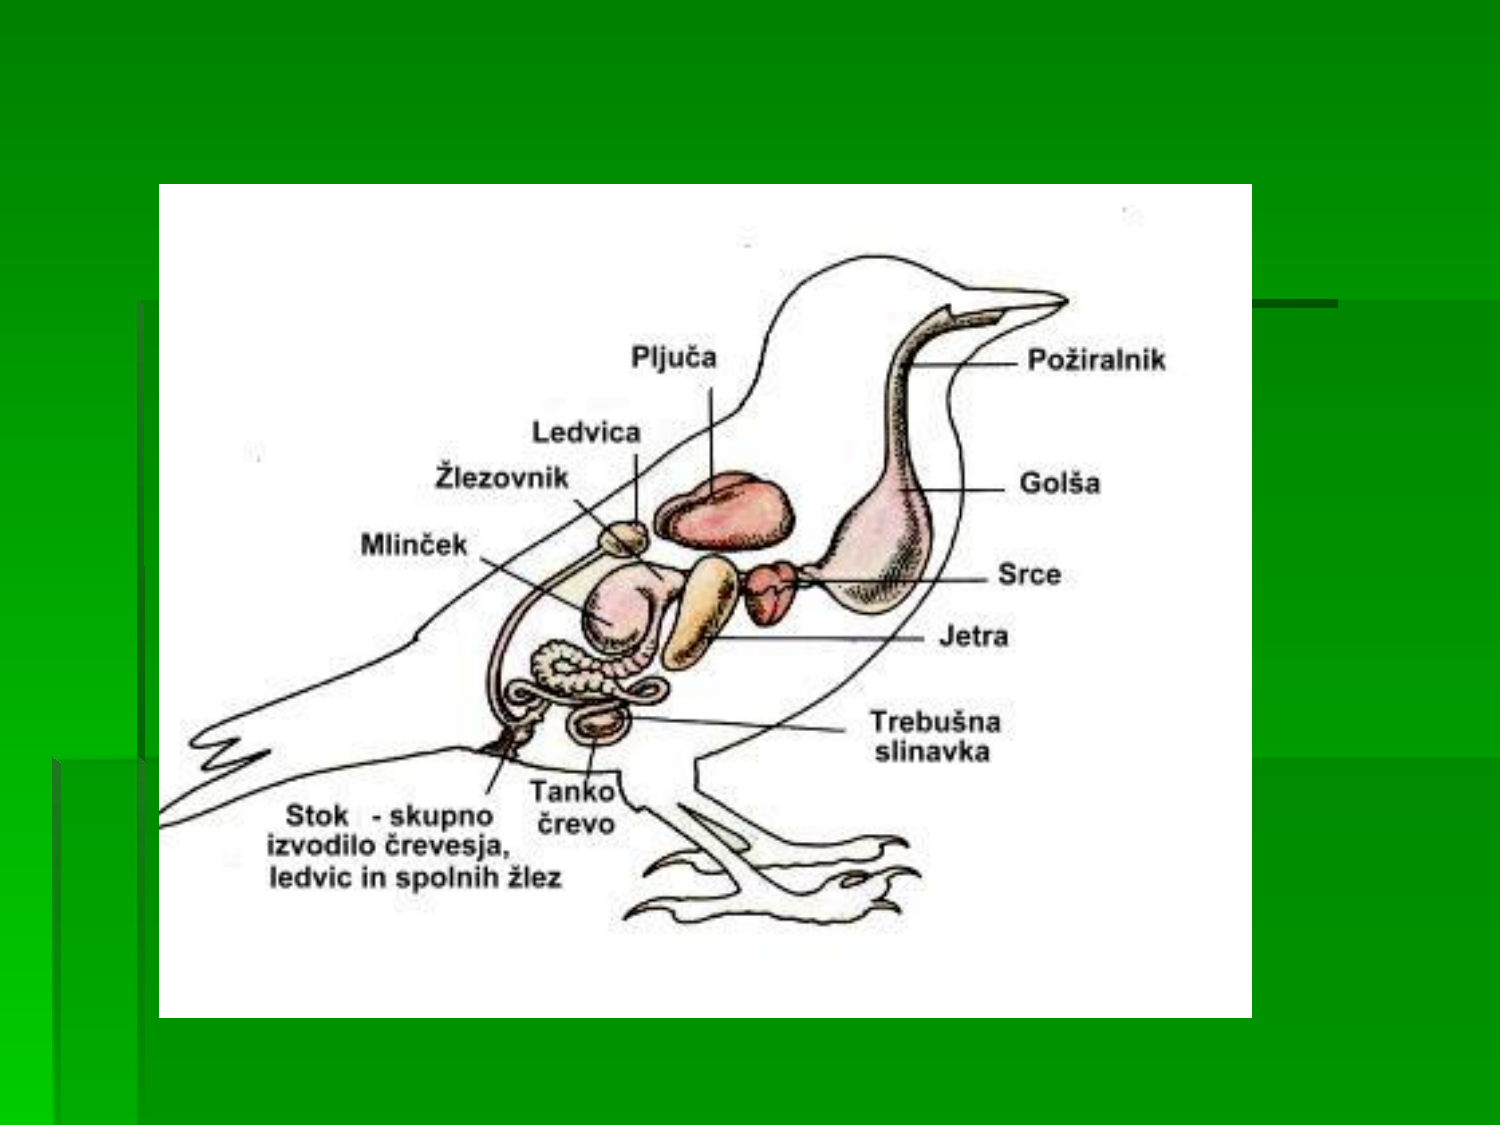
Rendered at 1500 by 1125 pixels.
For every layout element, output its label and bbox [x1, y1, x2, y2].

picture [159, 184, 1252, 1018]
